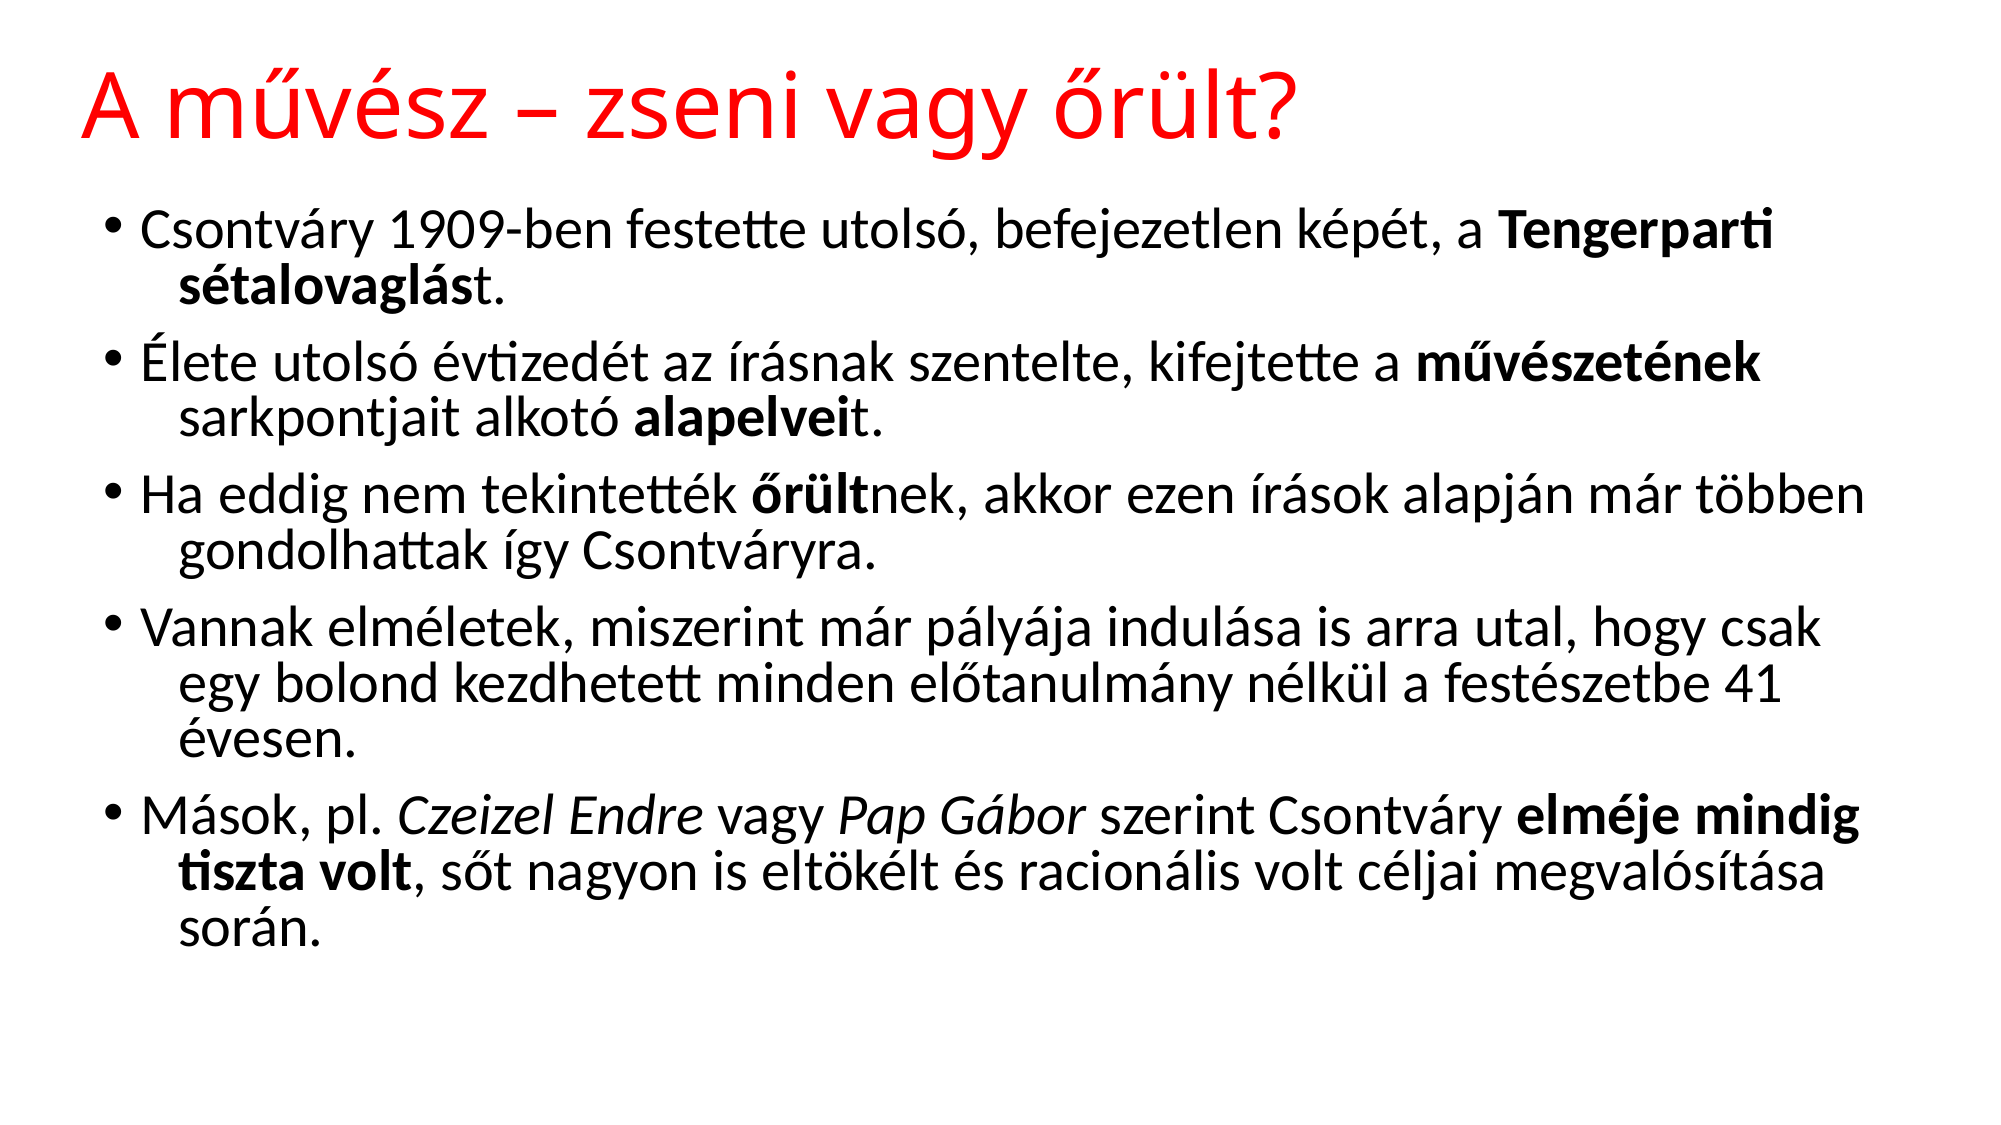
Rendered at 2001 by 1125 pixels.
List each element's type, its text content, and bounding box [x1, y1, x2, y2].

list Csontváry 1909-ben festette utolsó, befejezetlen képét, a Tengerparti sétalovaglást. Élete utolsó évtizedét az írásnak szentelte, kifejtette a művészetének sarkpontjait alkotó alapelveit. Ha eddig nem tekintették őrültnek, akkor ezen írások alapján már többen gondolhattak így Csontváryra. Vannak elméletek, miszerint már pályája indulása is arra utal, hogy csak egy bolond kezdhetett minden előtanulmány nélkül a festészetbe 41 évesen. Mások, pl. Czeizel Endre vagy Pap Gábor szerint Csontváry elméje mindig tiszta volt, sőt nagyon is eltökélt és racionális volt céljai megvalósítása során. [88, 196, 1907, 969]
title A művész – zseni vagy őrült? [66, 0, 1792, 218]
